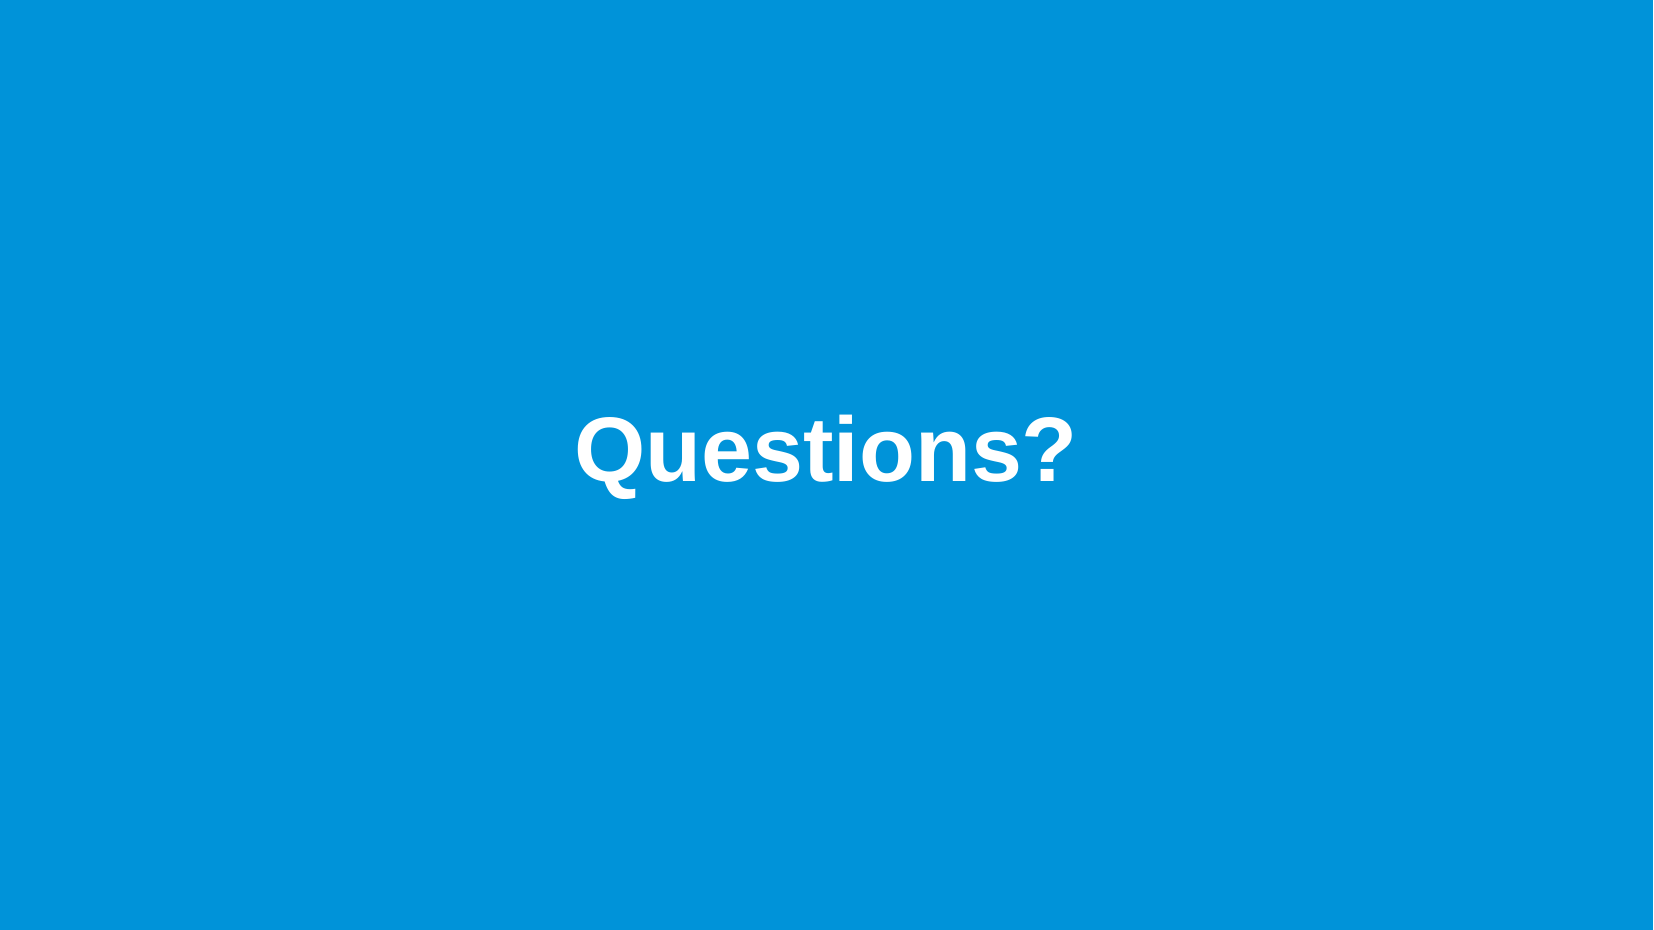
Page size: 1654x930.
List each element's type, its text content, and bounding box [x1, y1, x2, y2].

title Questions? [82, 37, 1571, 863]
